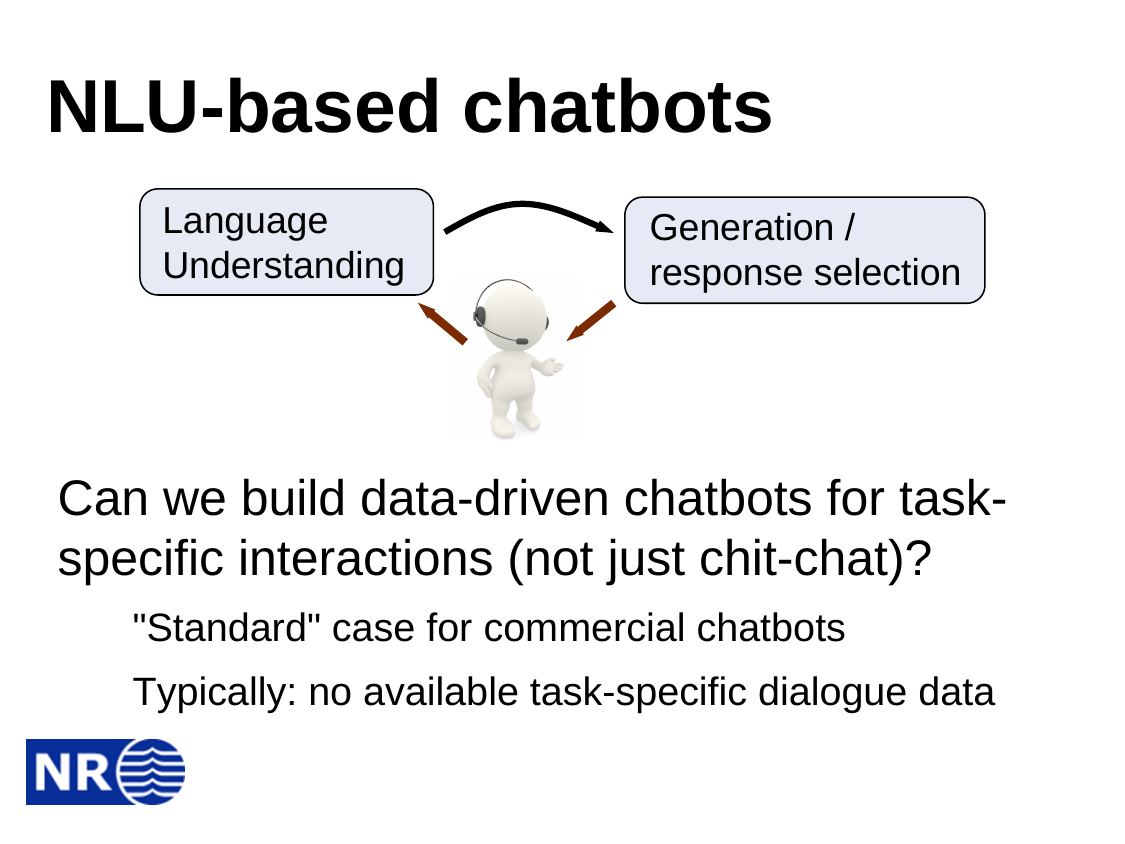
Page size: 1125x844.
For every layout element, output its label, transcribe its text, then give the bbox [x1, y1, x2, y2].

text_box [624, 199, 634, 301]
text_box [139, 192, 147, 292]
text_box Language Understanding [147, 188, 525, 295]
text_box Generation / response selection [634, 195, 985, 302]
picture [453, 275, 578, 441]
list Can we build data-driven chatbots for task-specific interactions (not just chit-chat)? "Standard" case for commercial chatbots Typically: no available task-specific dialogue data [42, 457, 1075, 726]
title NLU-based chatbots [30, 32, 1095, 157]
